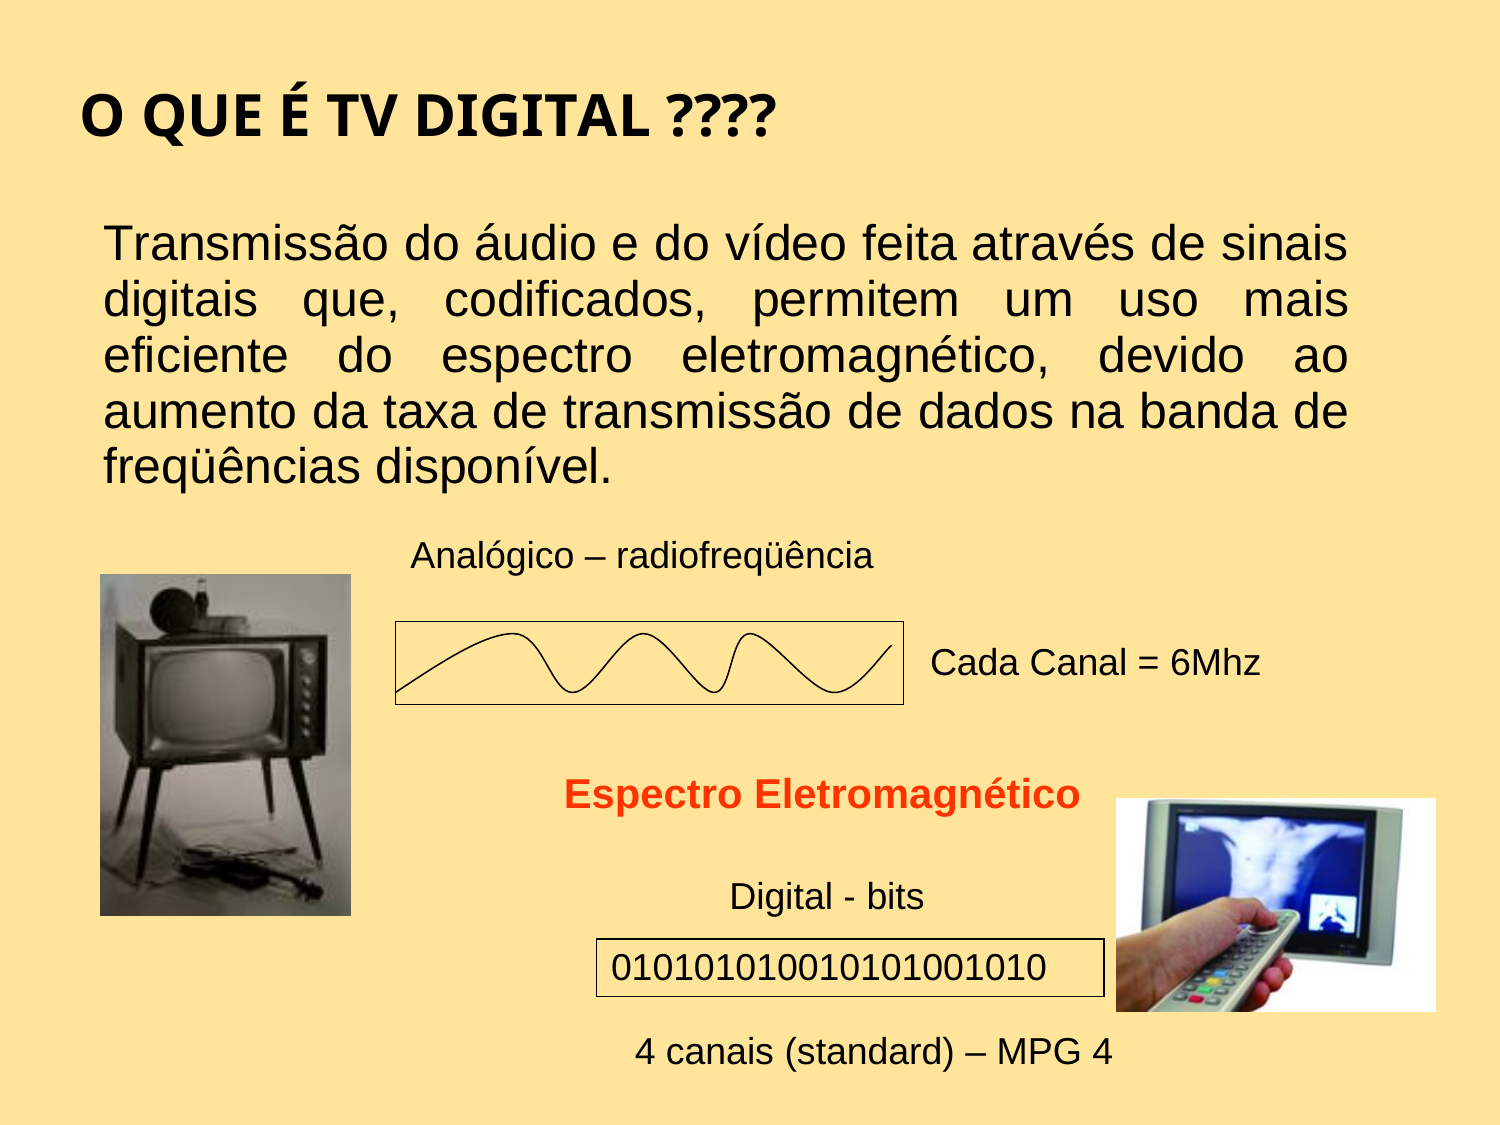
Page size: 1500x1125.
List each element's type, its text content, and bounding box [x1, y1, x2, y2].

picture [1116, 798, 1436, 1012]
text_box O QUE É TV DIGITAL ???? [64, 66, 1105, 162]
text_box 4 canais (standard) – MPG 4 [620, 1023, 1211, 1081]
text_box Transmissão do áudio e do vídeo feita através de sinais digitais que, codificados, permitem um uso mais eficiente do espectro eletromagnético, devido ao aumento da taxa de transmissão de dados na banda de freqüências disponível. [88, 207, 1365, 503]
picture [100, 574, 351, 916]
text_box 010101010010101001010 [596, 939, 1105, 997]
text_box Cada Canal = 6Mhz [915, 633, 1365, 691]
text_box Espectro Eletromagnético [549, 763, 1140, 826]
text_box Digital - bits [714, 868, 1034, 926]
text_box Analógico – radiofreqüência [395, 527, 916, 585]
